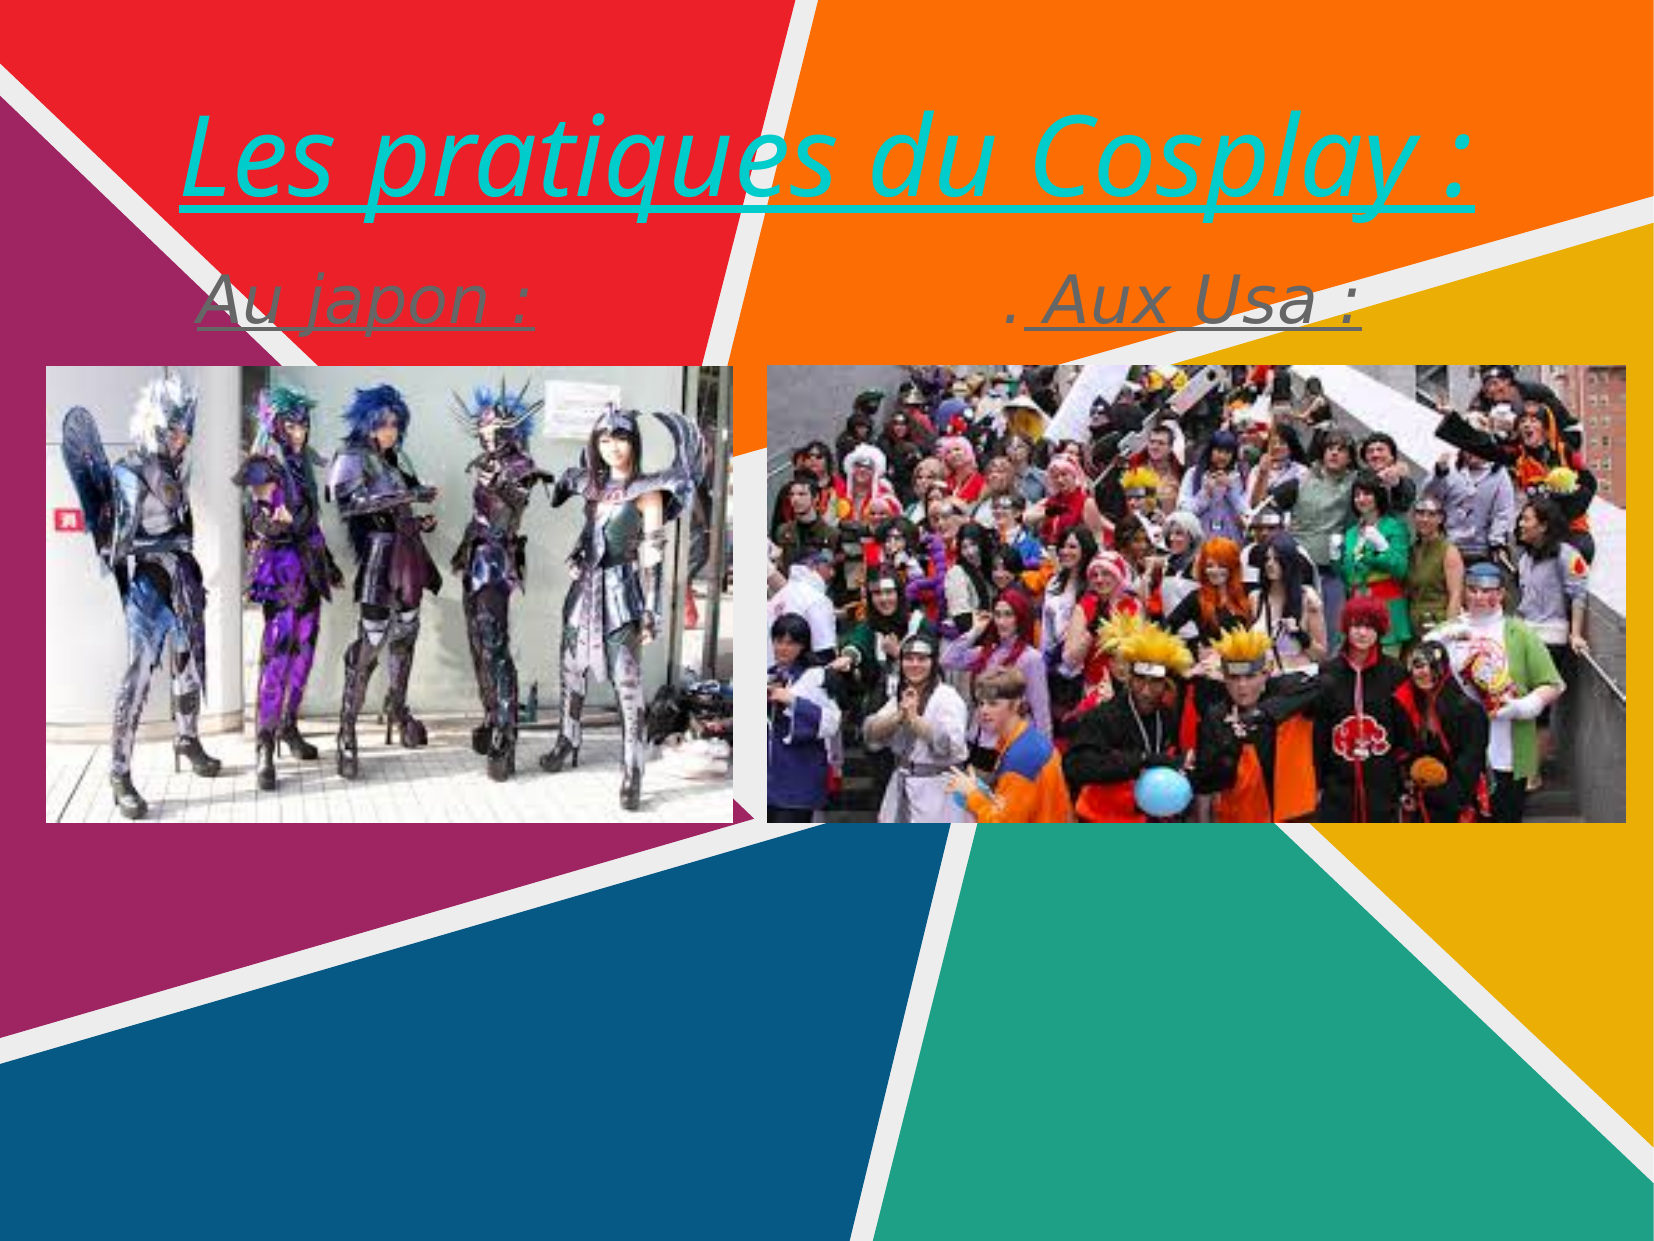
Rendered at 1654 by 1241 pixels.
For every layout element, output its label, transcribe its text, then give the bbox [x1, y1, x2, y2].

picture [767, 365, 1626, 823]
picture [46, 366, 733, 823]
list Au japon : . Aux Usa : [35, 261, 1524, 981]
title Les pratiques du Cosplay : [82, 49, 1571, 257]
